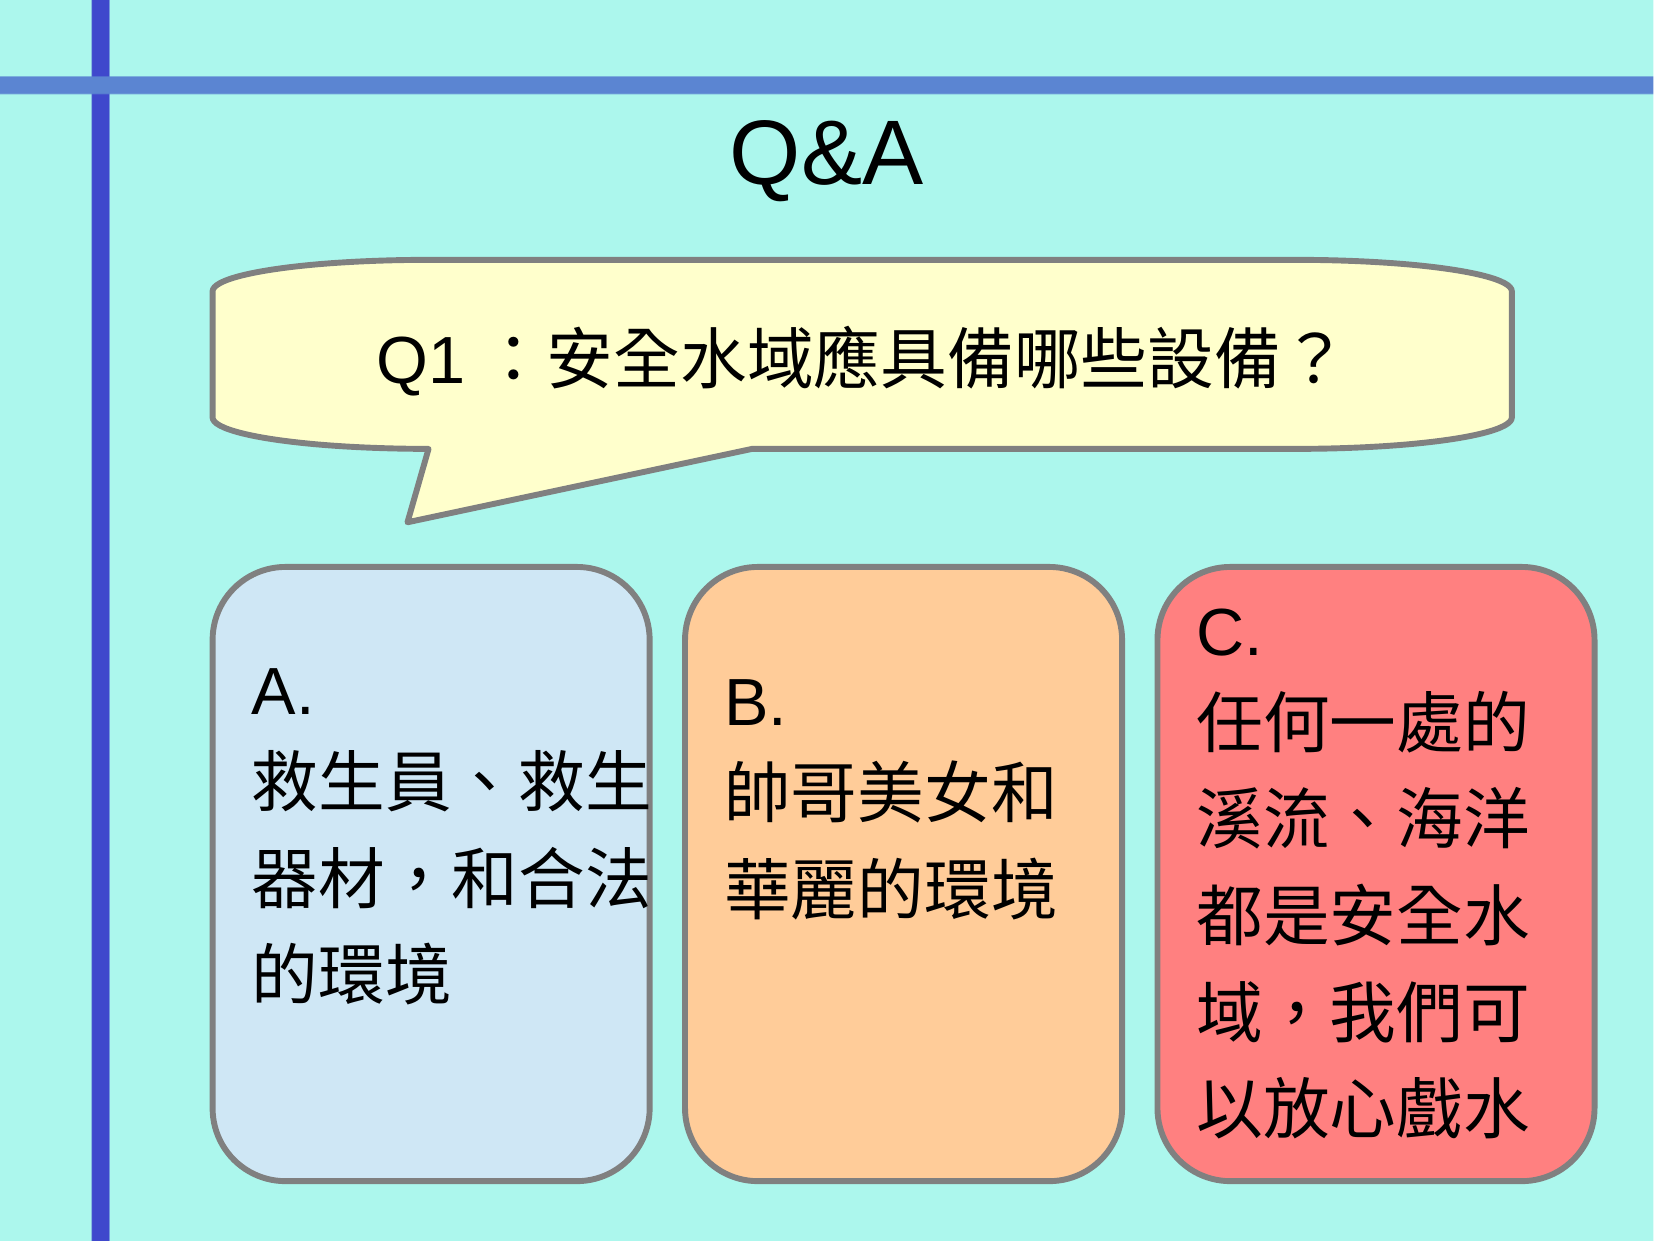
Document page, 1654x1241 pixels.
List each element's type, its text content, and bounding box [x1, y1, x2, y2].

title Q&A [82, 49, 1571, 257]
text_box B. 帥哥美女和 華麗的環境 [685, 566, 1123, 1182]
text_box A. 救生員、救生 器材，和合法 的環境 [212, 566, 650, 1182]
text_box Q1：安全水域應具備哪些設備？ [212, 259, 1512, 523]
text_box C. 任何一處的 溪流、海洋 都是安全水 域，我們可 以放心戲水 [1157, 566, 1595, 1182]
picture [0, 0, 1654, 1241]
